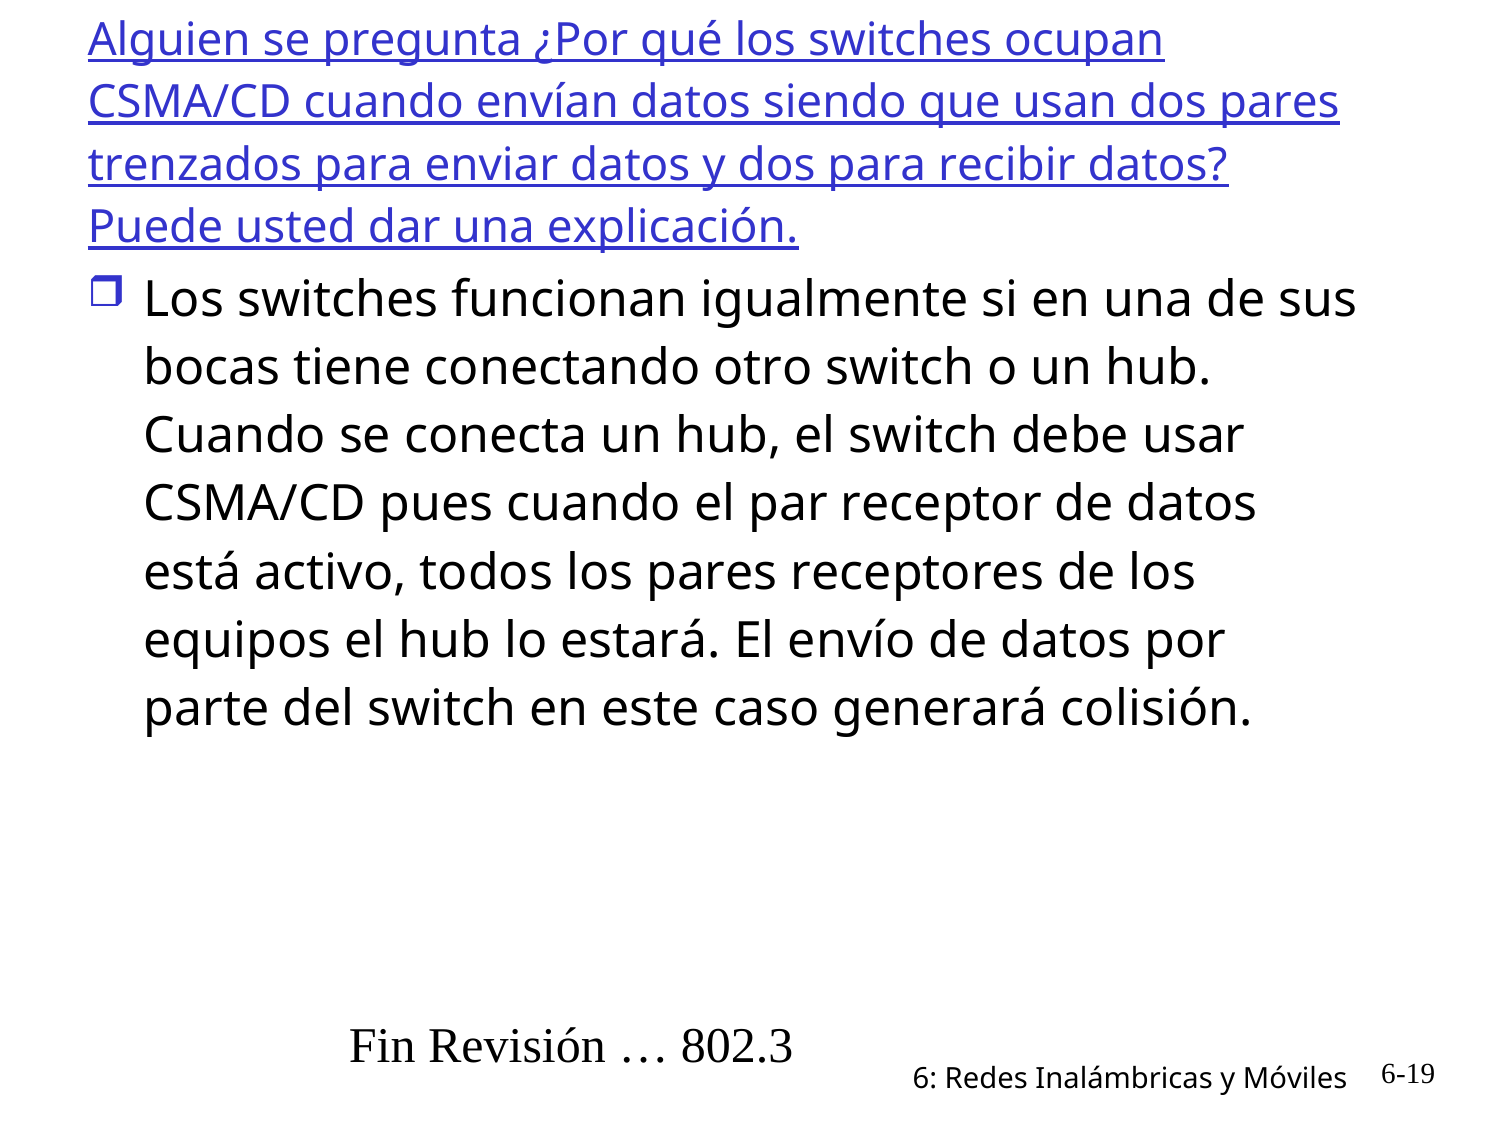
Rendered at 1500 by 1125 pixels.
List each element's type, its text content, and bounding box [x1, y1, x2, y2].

title Alguien se pregunta ¿Por qué los switches ocupan CSMA/CD cuando envían datos siendo que usan dos pares trenzados para enviar datos y dos para recibir datos? Puede usted dar una explicación. [87, 23, 1363, 239]
list Los switches funcionan igualmente si en una de sus bocas tiene conectando otro switch o un hub. Cuando se conecta un hub, el switch debe usar CSMA/CD pues cuando el par receptor de datos está activo, todos los pares receptores de los equipos el hub lo estará. El envío de datos por parte del switch en este caso generará colisión. [87, 262, 1363, 915]
text_box Fin Revisión … 802.3 [334, 1004, 809, 1080]
